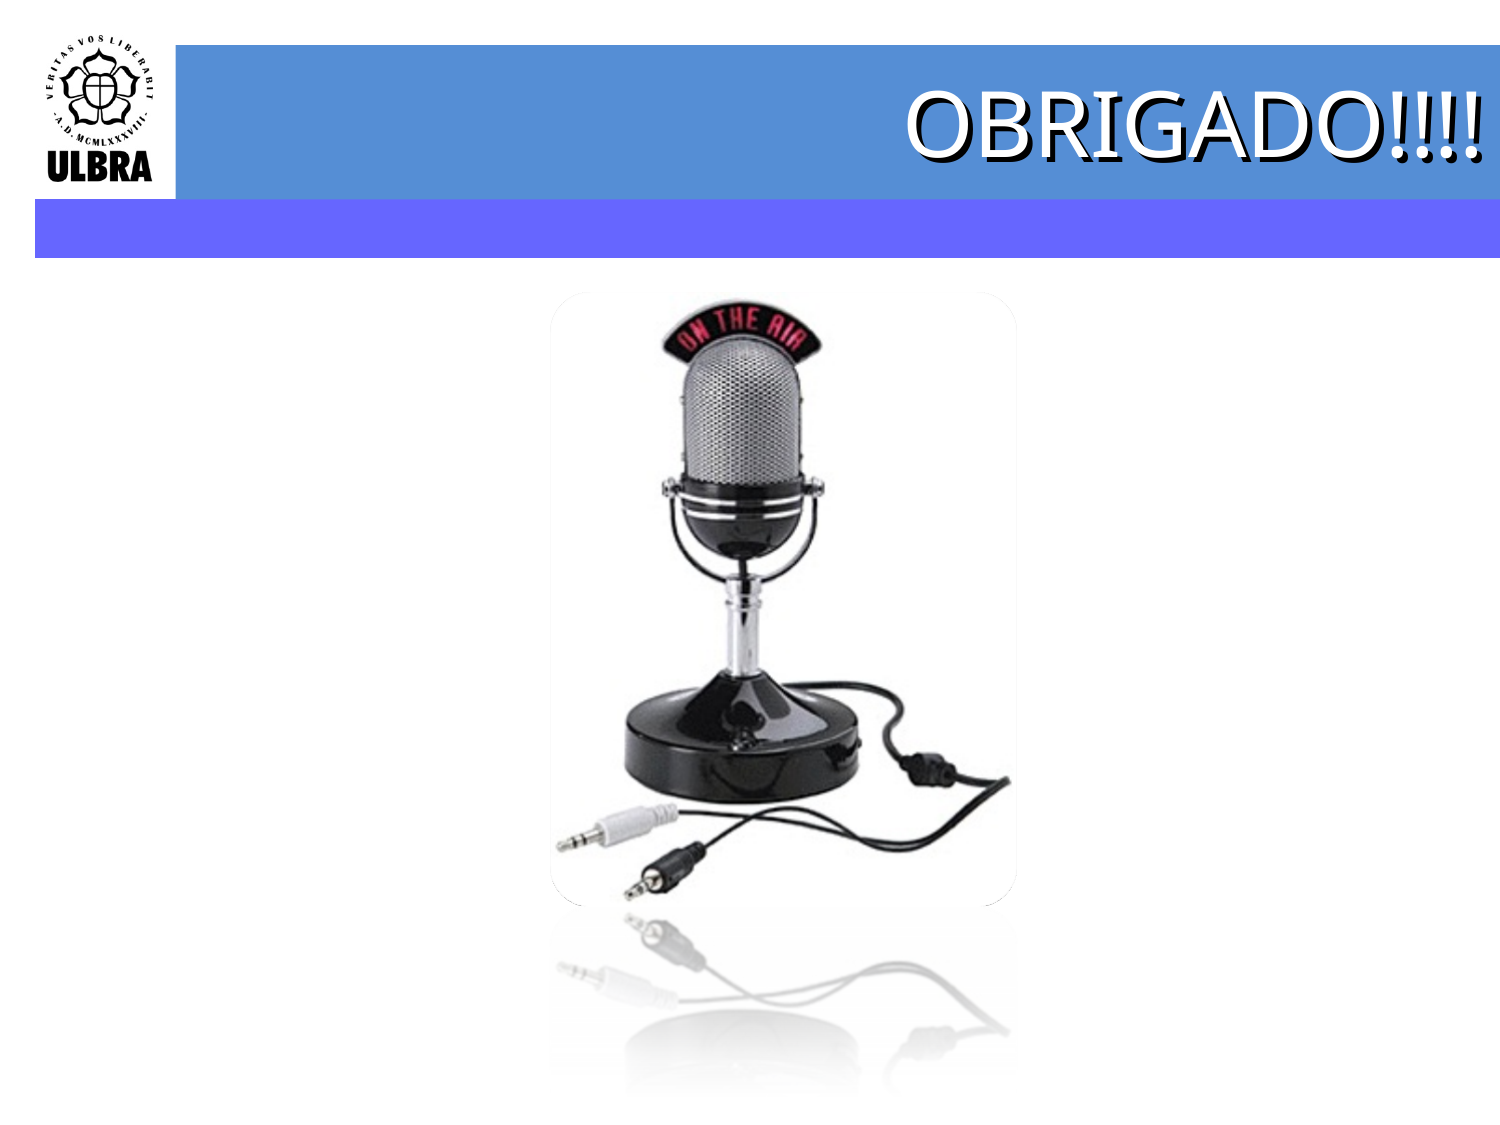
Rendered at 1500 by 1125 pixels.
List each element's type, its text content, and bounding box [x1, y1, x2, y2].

title OBRIGADO!!!! [175, 45, 1500, 200]
text_box [546, 291, 1021, 1125]
picture [46, 35, 153, 182]
